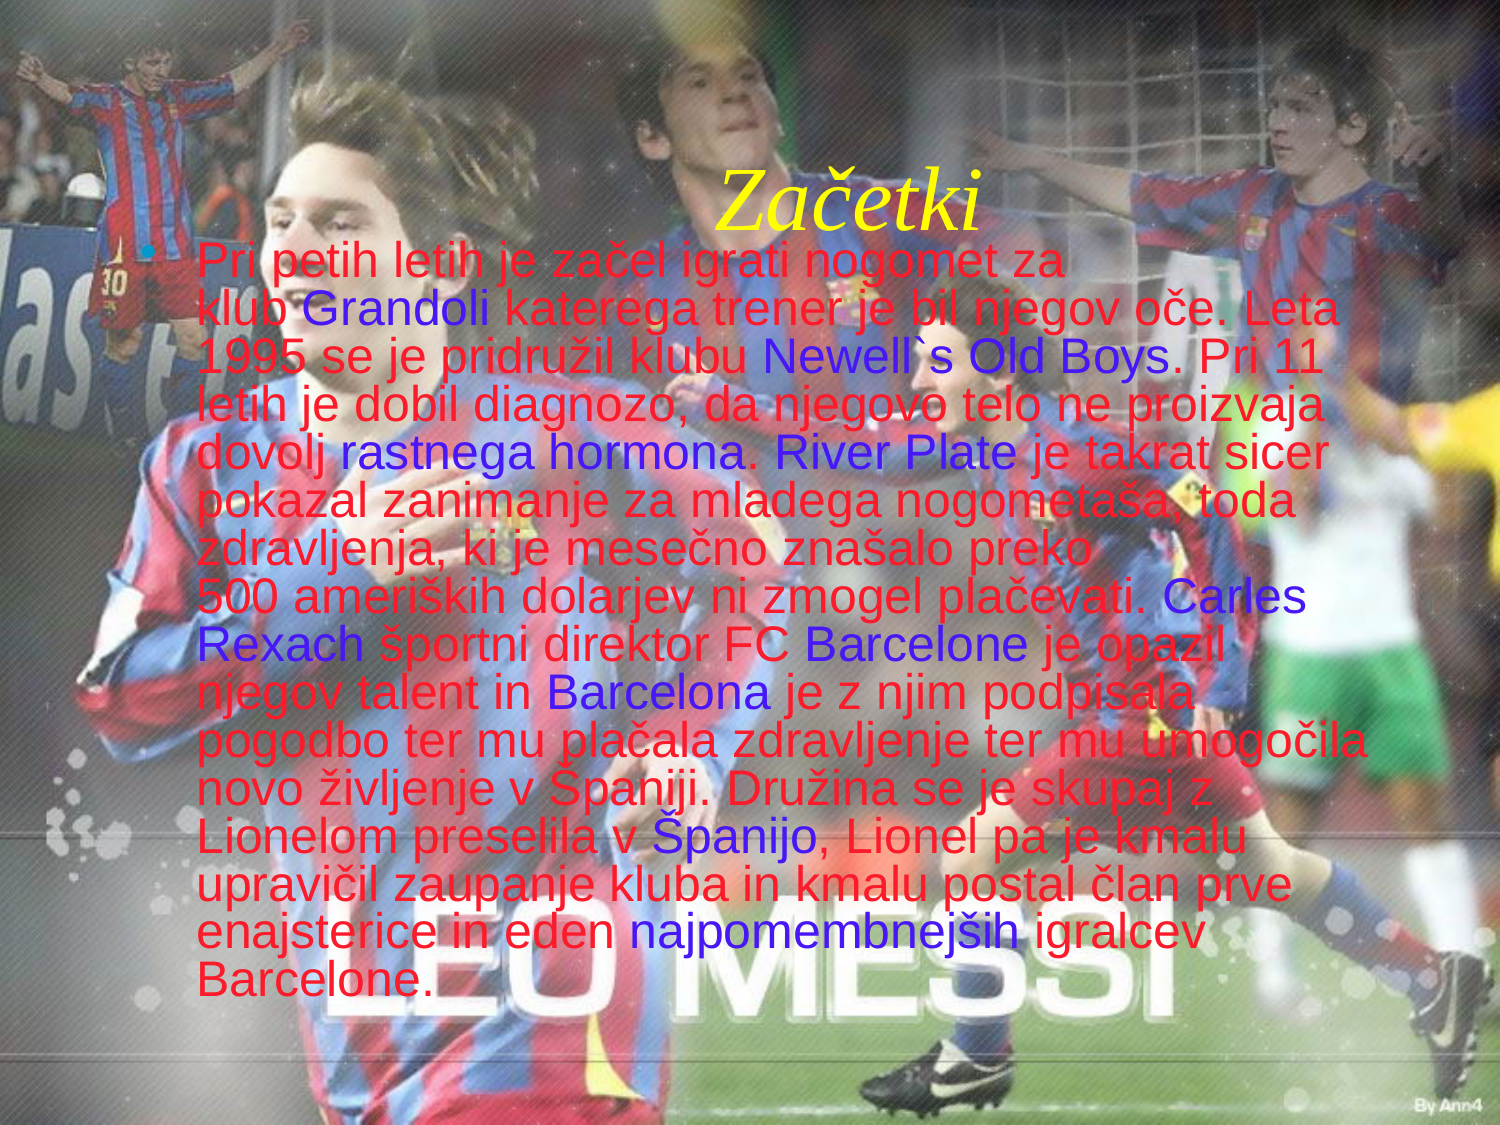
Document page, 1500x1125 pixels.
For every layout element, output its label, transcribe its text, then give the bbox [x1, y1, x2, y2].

list Pri petih letih je začel igrati nogomet za klub Grandoli katerega trener je bil njegov oče. Leta 1995 se je pridružil klubu Newell`s Old Boys. Pri 11 letih je dobil diagnozo, da njegovo telo ne proizvaja dovolj rastnega hormona. River Plate je takrat sicer pokazal zanimanje za mladega nogometaša, toda zdravljenja, ki je mesečno znašalo preko 500 ameriških dolarjev ni zmogel plačevati. Carles Rexach športni direktor FC Barcelone je opazil njegov talent in Barcelona je z njim podpisala pogodbo ter mu plačala zdravljenje ter mu umogočila novo življenje v Španiji. Družina se je skupaj z Lionelom preselila v Španijo, Lionel pa je kmalu upravičil zaupanje kluba in kmalu postal član prve enajsterice in eden najpomembnejših igralcev Barcelone. [125, 231, 1400, 1035]
title Začetki [212, 99, 1488, 288]
picture [0, 0, 1500, 1125]
